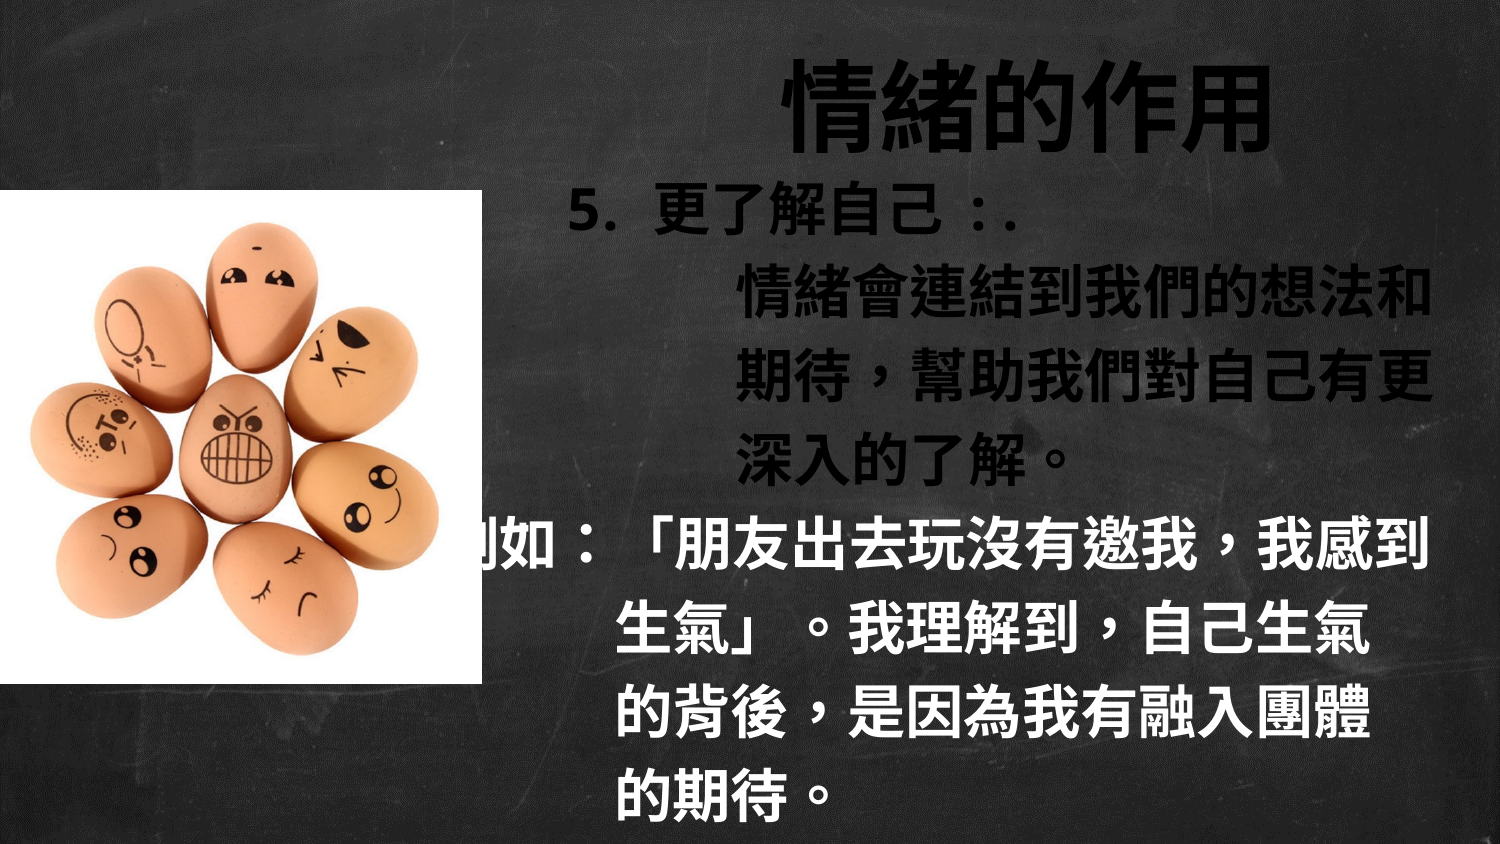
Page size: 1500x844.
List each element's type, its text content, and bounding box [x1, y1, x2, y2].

picture [0, 190, 308, 684]
text_box 更了解自己 : . 情緒會連結到我們的想法和期待，幫助我們對自己有更深入的了解。 例如：「朋友出去玩沒有邀我，我感到 生氣」。我理解到，自己生氣 的背後，是因為我有融入團體 的期待。 [308, 150, 1451, 759]
text_box 情緒的作用 [764, 37, 1340, 174]
